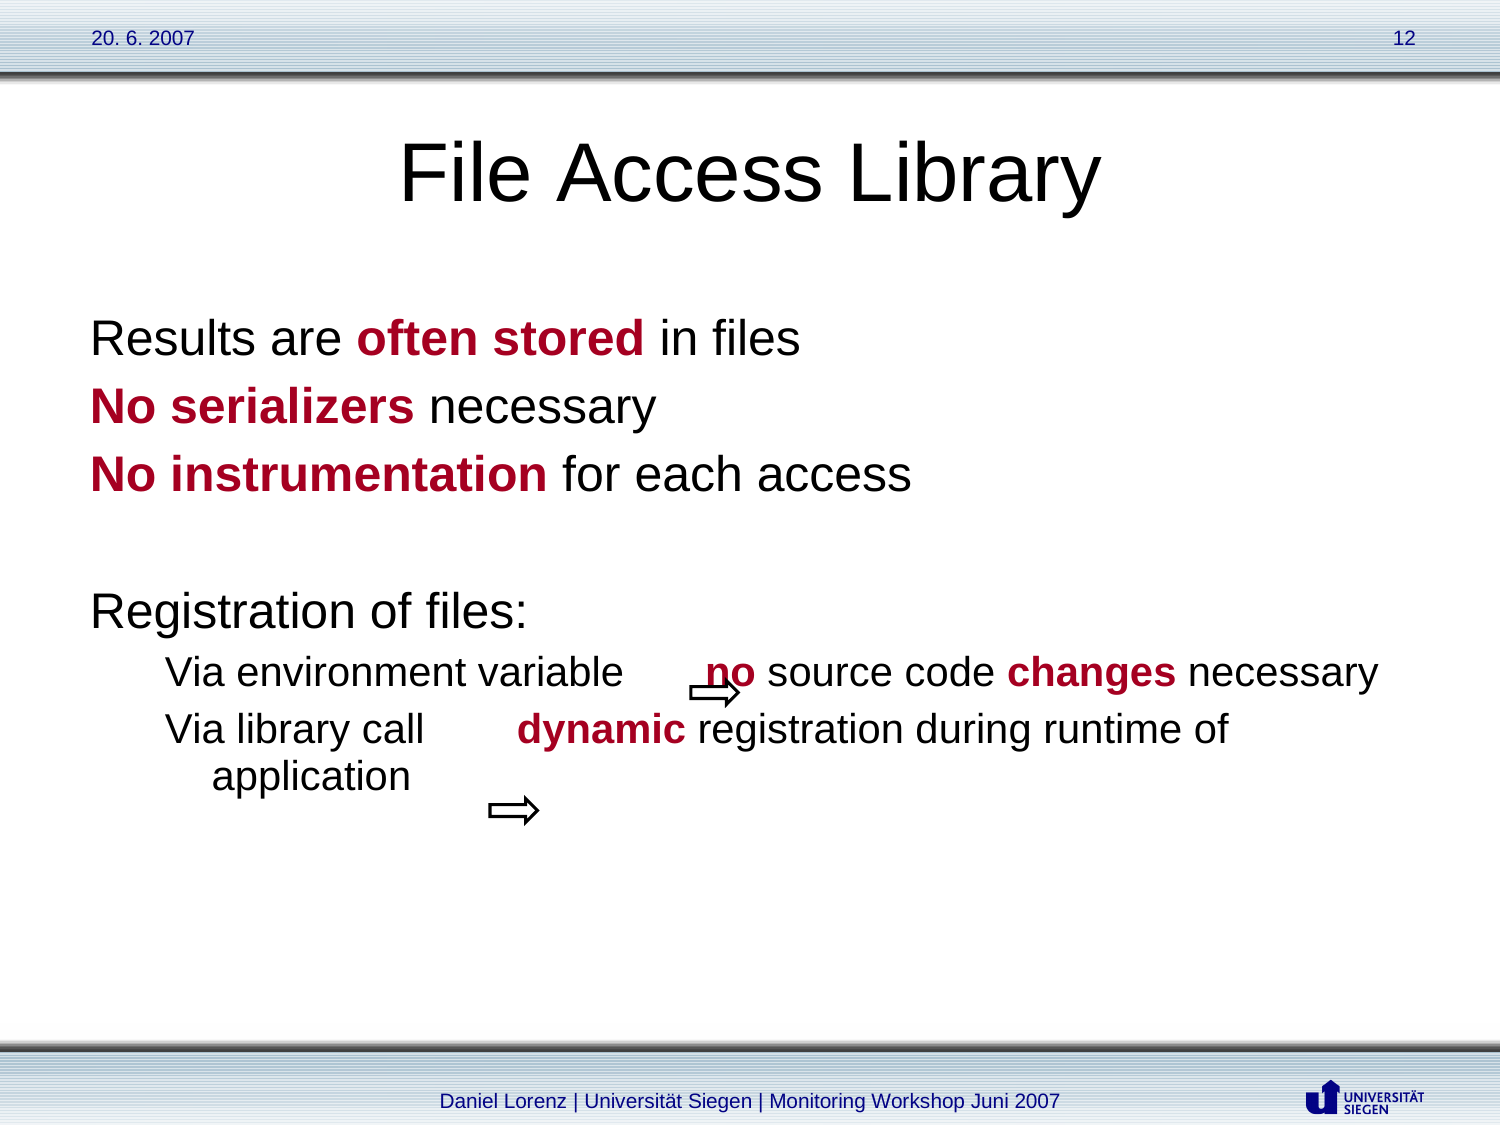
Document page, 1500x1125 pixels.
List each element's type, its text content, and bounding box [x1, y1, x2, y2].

list Results are often stored in files No serializers necessary No instrumentation for each access Registration of files: Via environment variable no source code changes necessary Via library call dynamic registration during runtime of application [75, 302, 1426, 1005]
text_box [690, 680, 739, 705]
text_box [490, 798, 538, 823]
title File Access Library [76, 90, 1425, 256]
picture [0, 0, 1500, 102]
picture [0, 1023, 1500, 1125]
